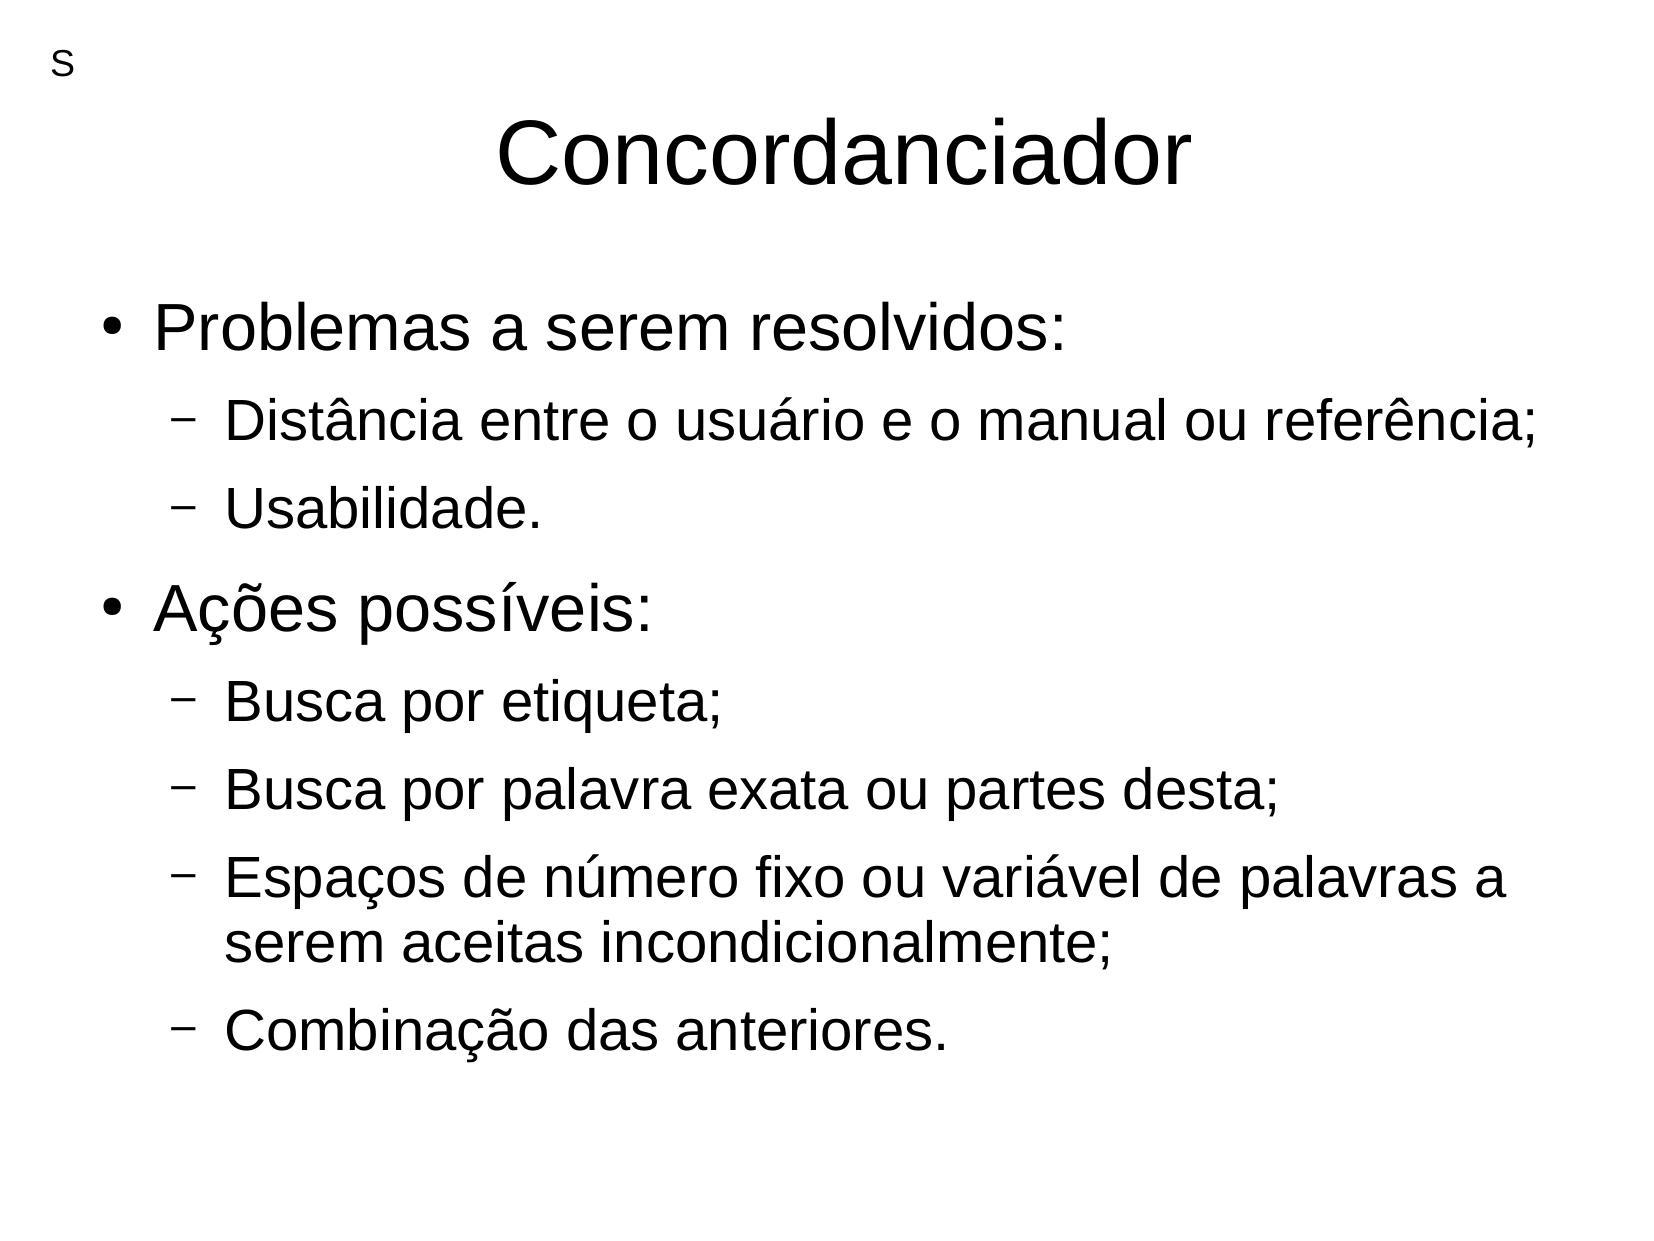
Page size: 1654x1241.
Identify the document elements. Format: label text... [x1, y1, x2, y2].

text_box S [35, 35, 91, 93]
list Problemas a serem resolvidos: Distância entre o usuário e o manual ou referência; Usabilidade. Ações possíveis: Busca por etiqueta; Busca por palavra exata ou partes desta; Espaços de número fixo ou variável de palavras a serem aceitas incondicionalmente; Combinação das anteriores. [82, 290, 1571, 1170]
title Concordanciador [82, 49, 1571, 257]
